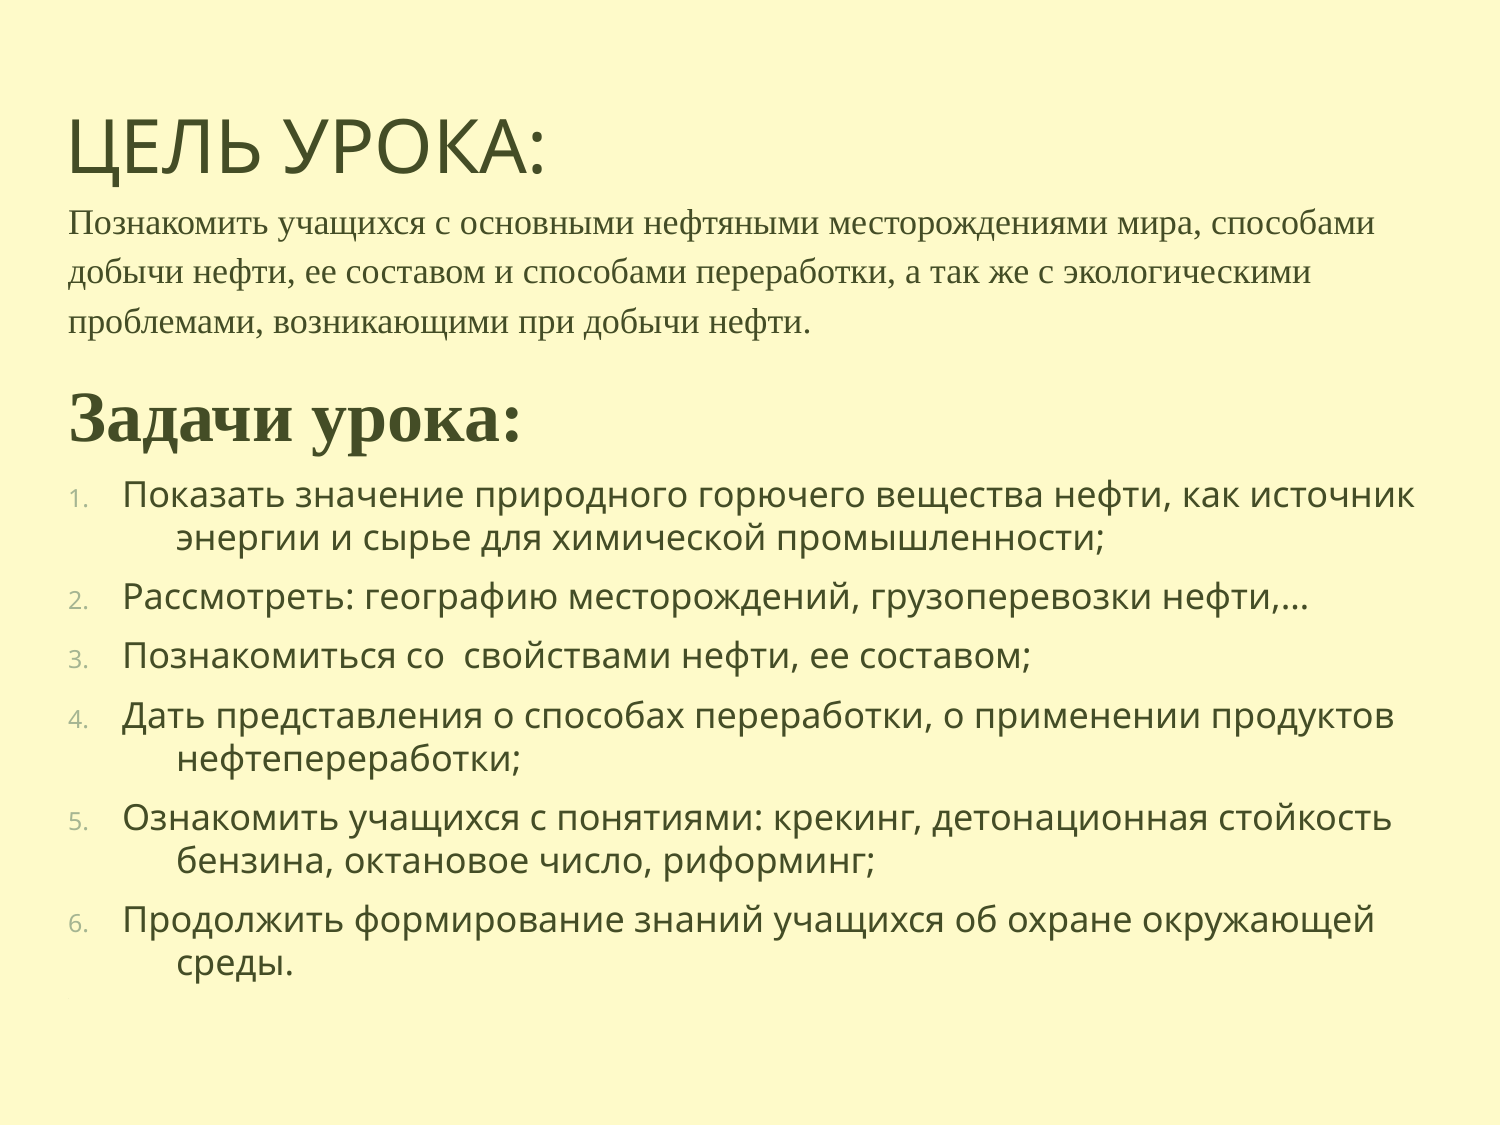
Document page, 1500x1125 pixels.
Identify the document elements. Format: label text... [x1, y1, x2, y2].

title Цель урока: [50, 75, 1476, 213]
list Познакомить учащихся с основными нефтяными месторождениями мира, способами добычи нефти, ее составом и способами переработки, а так же с экологическими проблемами, возникающими при добычи нефти. Задачи урока: Показать значение природного горючего вещества нефти, как источник энергии и сырье для химической промышленности; Рассмотреть: географию месторождений, грузоперевозки нефти,… Познакомиться со свойствами нефти, ее составом; Дать представления о способах переработки, о применении продуктов нефтепереработки; Ознакомить учащихся с понятиями: крекинг, детонационная стойкость бензина, октановое число, риформинг; Продолжить формирование знаний учащихся об охране окружающей среды. [53, 184, 1476, 998]
